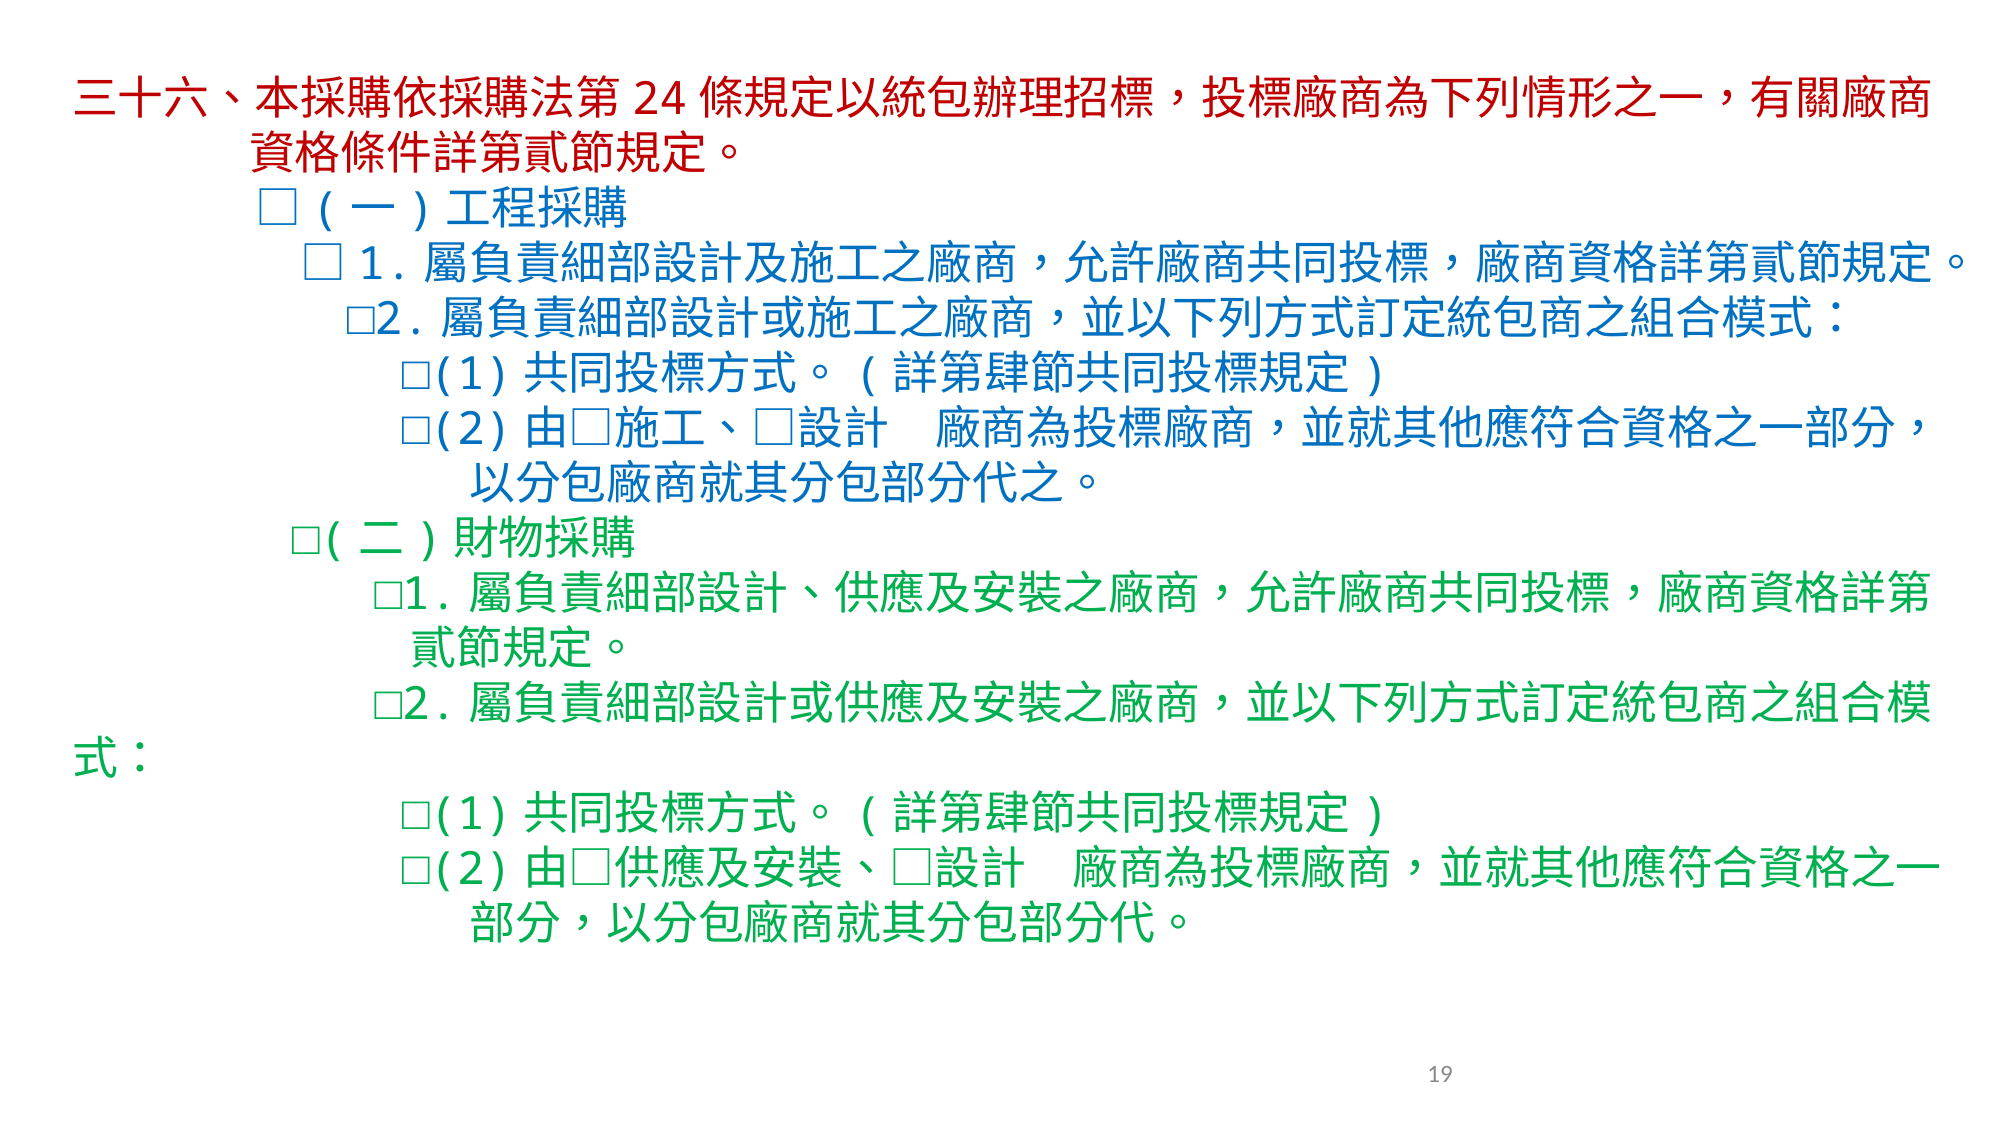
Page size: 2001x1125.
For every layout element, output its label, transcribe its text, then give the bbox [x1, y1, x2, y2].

text_box 19 [1412, 1042, 1863, 1103]
text_box 三十六、本採購依採購法第24條規定以統包辦理招標，投標廠商為下列情形之一，有關廠商資格條件詳第貳節規定。 □(一)工程採購 □1.屬負責細部設計及施工之廠商，允許廠商共同投標，廠商資格詳第貳節規定。 □2.屬負責細部設計或施工之廠商，並以下列方式訂定統包商之組合模式： □(1)共同投標方式。(詳第肆節共同投標規定) □(2)由□施工、□設計 廠商為投標廠商，並就其他應符合資格之一部分，以分包廠商就其分包部分代之。 □(二)財物採購 □1.屬負責細部設計、供應及安裝之廠商，允許廠商共同投標，廠商資格詳第貳節規定。 □2.屬負責細部設計或供應及安裝之廠商，並以下列方式訂定統包商之組合模式： □(1)共同投標方式。(詳第肆節共同投標規定) □(2)由□供應及安裝、□設計 廠商為投標廠商，並就其他應符合資格之一部分，以分包廠商就其分包部分代。 [57, 61, 1966, 956]
